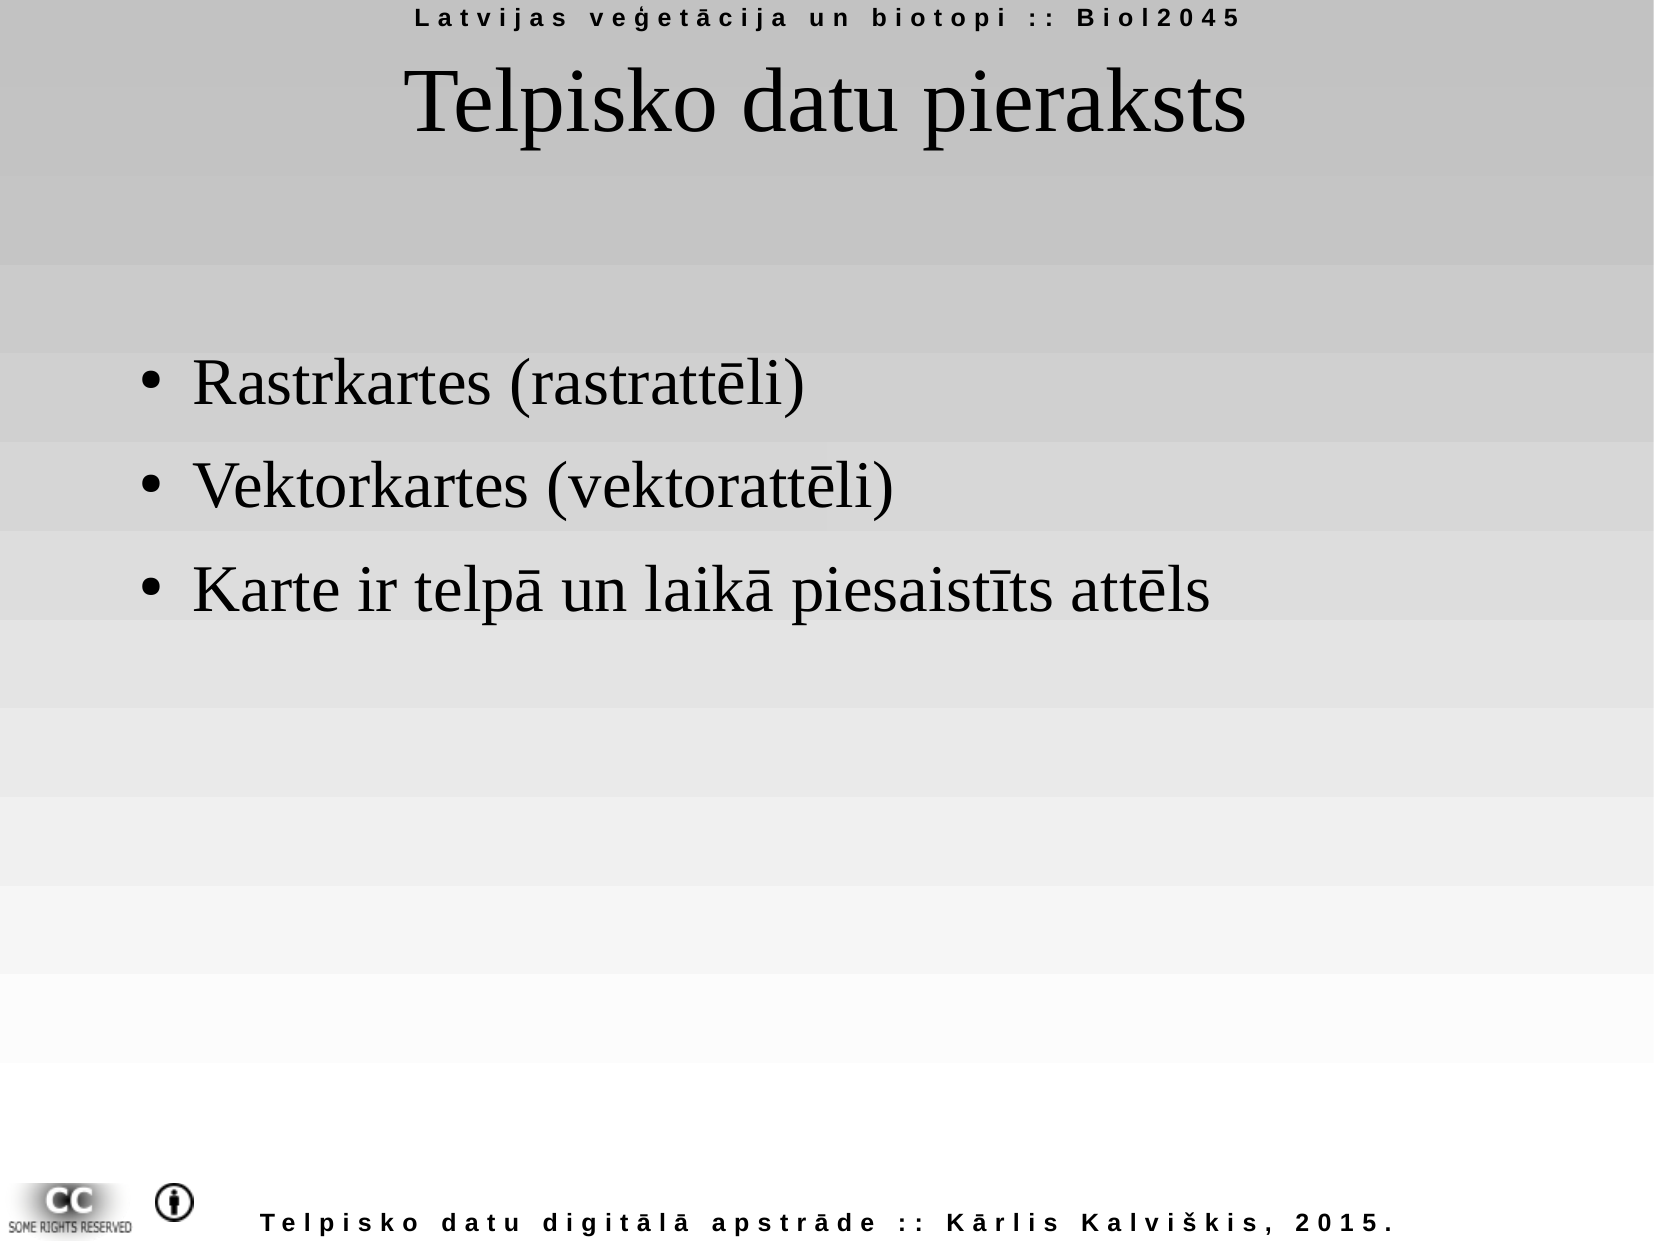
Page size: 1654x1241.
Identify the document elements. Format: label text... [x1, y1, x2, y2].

title Telpisko datu pieraksts [34, 61, 1626, 296]
picture [0, 0, 1654, 1241]
list Rastrkartes (rastrattēli) Vektorkartes (vektorattēli) Karte ir telpā un laikā piesaistīts attēls [121, 344, 1534, 1127]
